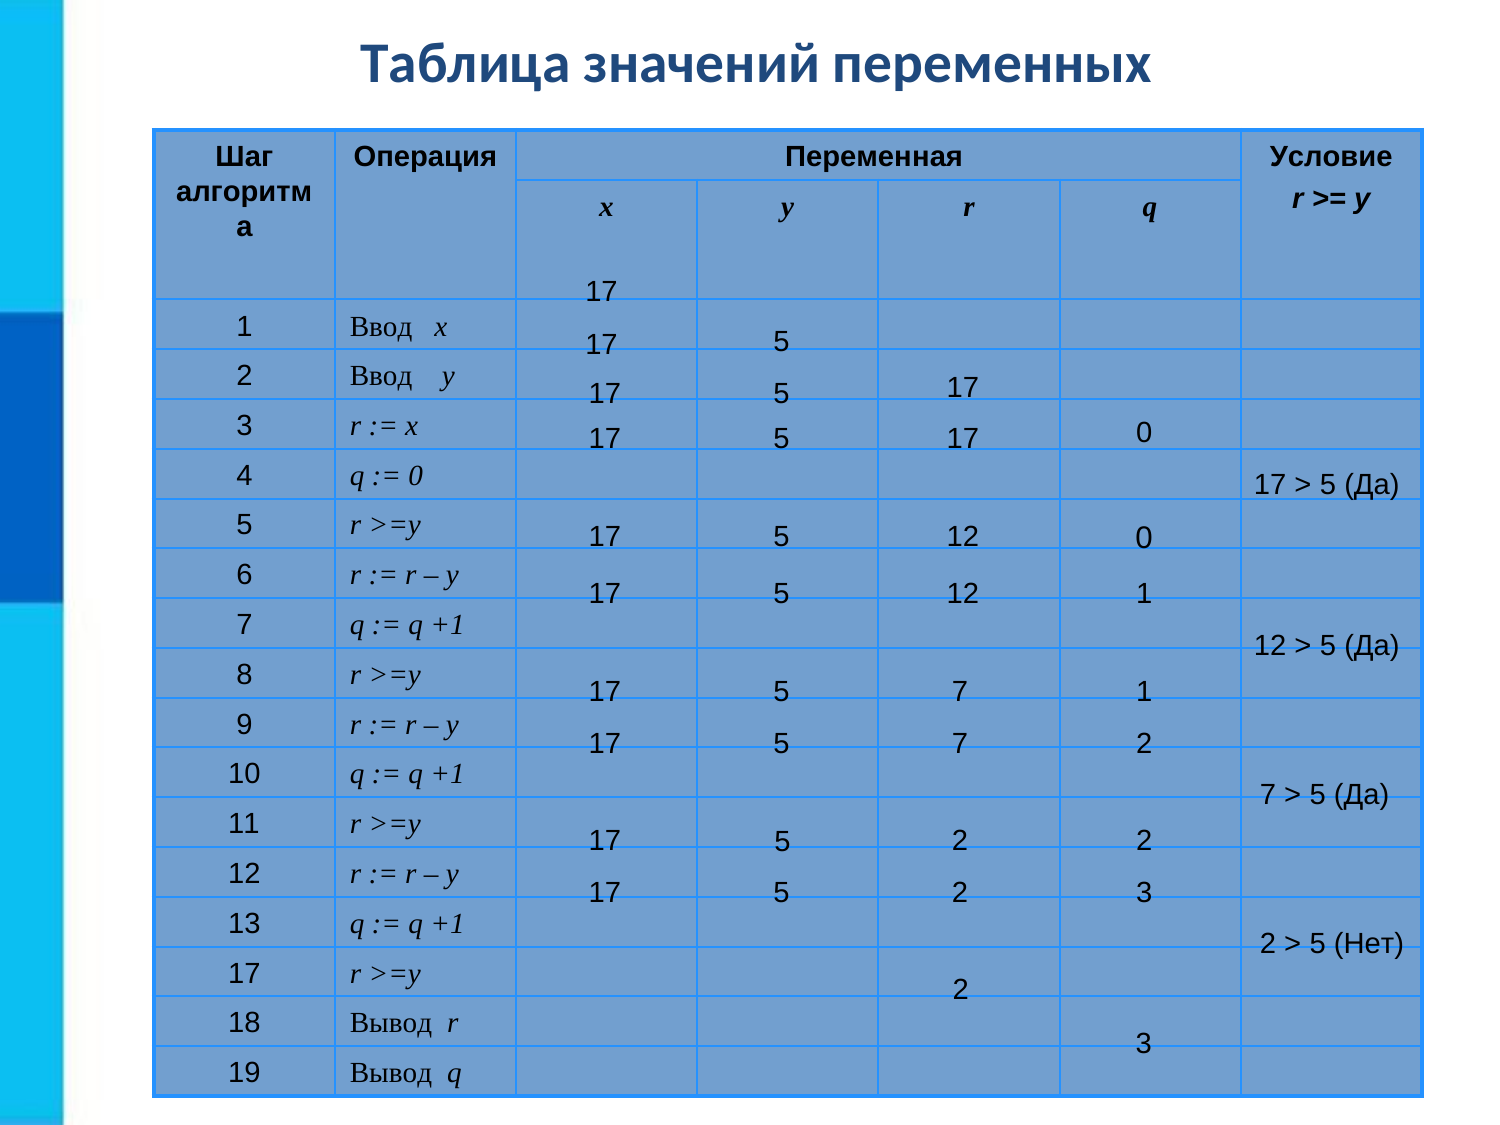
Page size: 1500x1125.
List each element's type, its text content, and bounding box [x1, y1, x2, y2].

table_cell [698, 400, 877, 448]
table_cell [1061, 350, 1240, 398]
table_cell [698, 300, 877, 348]
text_box 12 [931, 573, 1000, 618]
table_cell 4 [156, 450, 334, 498]
table_cell [698, 599, 877, 647]
text_box 7 [926, 723, 994, 767]
table_cell [879, 898, 1059, 946]
table_cell [698, 948, 877, 995]
table_cell [698, 997, 877, 1045]
table_cell [1061, 649, 1240, 697]
table_header Условие r >= y [1242, 132, 1420, 298]
table_cell [879, 300, 1059, 348]
table_cell [879, 798, 1059, 846]
table_cell [517, 948, 696, 995]
table_cell [1242, 508, 1420, 547]
table_cell 17 [156, 948, 334, 995]
table_cell [1061, 699, 1240, 746]
text_box 2 [1110, 723, 1178, 767]
table_cell [1061, 400, 1240, 448]
table_cell r [879, 181, 1059, 298]
table_cell 10 [156, 748, 334, 796]
table_cell Ввод x [336, 300, 515, 348]
table_header Шаг алгоритма [156, 132, 334, 298]
text_box 17 [931, 418, 1000, 463]
text_box 17 [573, 373, 641, 417]
table_cell [1242, 549, 1420, 597]
table_cell [1061, 450, 1240, 498]
table_cell [698, 549, 877, 597]
table_cell [879, 649, 1059, 697]
table_cell q := q +1 [336, 599, 515, 647]
table_cell [517, 699, 696, 746]
table_cell r >=y [336, 798, 515, 846]
table_cell [1242, 450, 1420, 464]
table_cell 6 [156, 549, 334, 597]
table_cell [517, 599, 696, 647]
text_box 7 [926, 671, 994, 715]
table_cell [698, 798, 877, 846]
table_cell [1242, 997, 1420, 1045]
text_box 17 > 5 (Да) [1239, 464, 1430, 508]
table_cell [1061, 549, 1240, 597]
table_cell [879, 699, 1059, 746]
table_cell [1242, 898, 1420, 946]
text_box 17 [931, 367, 1000, 411]
table_cell [698, 848, 877, 896]
table_header Операция [336, 132, 515, 298]
table_cell x [517, 181, 696, 298]
text_box 2 [926, 872, 994, 916]
table_cell Вывод r [336, 997, 515, 1045]
text_box 5 [758, 671, 826, 715]
text_box 17 [573, 516, 641, 560]
table_cell [1242, 798, 1420, 846]
text_box 17 [573, 820, 641, 864]
table_cell y [698, 181, 877, 298]
table_cell [879, 848, 1059, 896]
text_box 7 > 5 (Да) [1245, 774, 1436, 819]
text_box 17 [573, 872, 641, 916]
table_cell [879, 948, 1059, 995]
table_cell [1061, 798, 1240, 846]
text_box 5 [758, 418, 826, 463]
text_box 2 [937, 969, 1005, 1014]
text_box 5 [758, 373, 826, 417]
table_cell r := x [336, 400, 515, 448]
table_cell [517, 848, 696, 896]
text_box 5 [758, 872, 826, 916]
text_box 3 [1110, 1023, 1178, 1068]
table_cell [698, 748, 877, 796]
table_cell r >=y [336, 500, 515, 547]
table_cell [879, 549, 1059, 597]
text_box 2 [1110, 820, 1178, 864]
table_cell [517, 300, 696, 348]
table_cell 18 [156, 997, 334, 1045]
table_cell r := r – y [336, 699, 515, 746]
text_box 12 [931, 516, 1000, 560]
table_cell [698, 649, 877, 697]
table_cell [1061, 1047, 1240, 1094]
table_cell 7 [156, 599, 334, 647]
table_cell [879, 400, 1059, 448]
text_box 5 [758, 516, 826, 560]
table_cell [698, 699, 877, 746]
table_cell 13 [156, 898, 334, 946]
table_cell [879, 599, 1059, 647]
table_cell [1061, 848, 1240, 896]
table_cell q [1061, 181, 1240, 298]
table_cell [879, 997, 1059, 1045]
table_cell [1242, 748, 1420, 796]
text_box 17 [570, 271, 638, 316]
table_cell [879, 748, 1059, 796]
table_cell [517, 997, 696, 1045]
text_box 17 [570, 324, 638, 369]
table_cell 1 [156, 300, 334, 348]
table_cell [879, 350, 1059, 398]
table_cell [1061, 748, 1240, 796]
text_box 17 [573, 418, 641, 463]
table_cell [698, 1047, 877, 1094]
table_cell [517, 1047, 696, 1094]
table_cell [1242, 699, 1420, 746]
text_box 5 [759, 821, 827, 865]
text_box 0 [1110, 412, 1178, 457]
table_cell [517, 798, 696, 846]
text_box 3 [1110, 872, 1178, 916]
table_cell [1061, 300, 1240, 348]
picture [0, 0, 1500, 1125]
table_cell [517, 450, 696, 498]
table_cell [517, 898, 696, 946]
table_cell [698, 500, 877, 547]
table_cell [879, 1047, 1059, 1094]
text_box Таблица значений переменных [88, 30, 1425, 102]
table_cell [1242, 848, 1420, 896]
text_box 1 [1110, 671, 1178, 715]
table_cell Вывод q [336, 1047, 515, 1094]
text_box 2 > 5 (Нет) [1245, 924, 1436, 968]
table_cell r >=y [336, 948, 515, 995]
text_box 17 [573, 573, 641, 618]
table_cell [1242, 948, 1420, 995]
table_cell [517, 649, 696, 697]
table_cell [1242, 350, 1420, 398]
table_cell 2 [156, 350, 334, 398]
table_cell 11 [156, 798, 334, 846]
table_cell [1242, 400, 1420, 448]
text_box 5 [758, 321, 826, 365]
text_box 17 [573, 671, 641, 715]
table_cell 12 [156, 848, 334, 896]
table_cell [1061, 898, 1240, 946]
text_box 2 [926, 820, 994, 864]
table_cell [1242, 599, 1420, 625]
table_cell r := r – y [336, 549, 515, 597]
text_box 12 > 5 (Да) [1239, 625, 1430, 670]
table_cell 5 [156, 500, 334, 547]
table_cell [1061, 599, 1240, 647]
table_cell [879, 500, 1059, 547]
table_cell 8 [156, 649, 334, 697]
table_cell 3 [156, 400, 334, 448]
table_cell [698, 350, 877, 398]
text_box 0 [1110, 516, 1178, 562]
text_box 1 [1110, 573, 1178, 618]
table_cell [517, 748, 696, 796]
table_cell q := 0 [336, 450, 515, 498]
table_cell [517, 500, 696, 547]
table_cell [879, 450, 1059, 498]
table_cell [1242, 670, 1420, 697]
table_cell r >=y [336, 649, 515, 697]
text_box 5 [758, 573, 826, 618]
table_cell [1242, 300, 1420, 348]
table_cell 9 [156, 699, 334, 746]
table_cell [698, 450, 877, 498]
table_cell [1061, 948, 1240, 995]
table_cell q := q +1 [336, 898, 515, 946]
table_cell r := r – y [336, 848, 515, 896]
table_cell [698, 898, 877, 946]
table_header Переменная [517, 132, 1240, 179]
table_cell [517, 400, 696, 448]
table_cell 19 [156, 1047, 334, 1094]
text_box 17 [573, 723, 641, 767]
table_cell [1061, 997, 1240, 1045]
table_cell Ввод y [336, 350, 515, 398]
table_cell [1061, 500, 1240, 547]
text_box 5 [758, 723, 826, 767]
table_cell q := q +1 [336, 748, 515, 796]
table_cell [1242, 1047, 1420, 1094]
table_cell [517, 350, 696, 398]
table_cell [517, 549, 696, 597]
